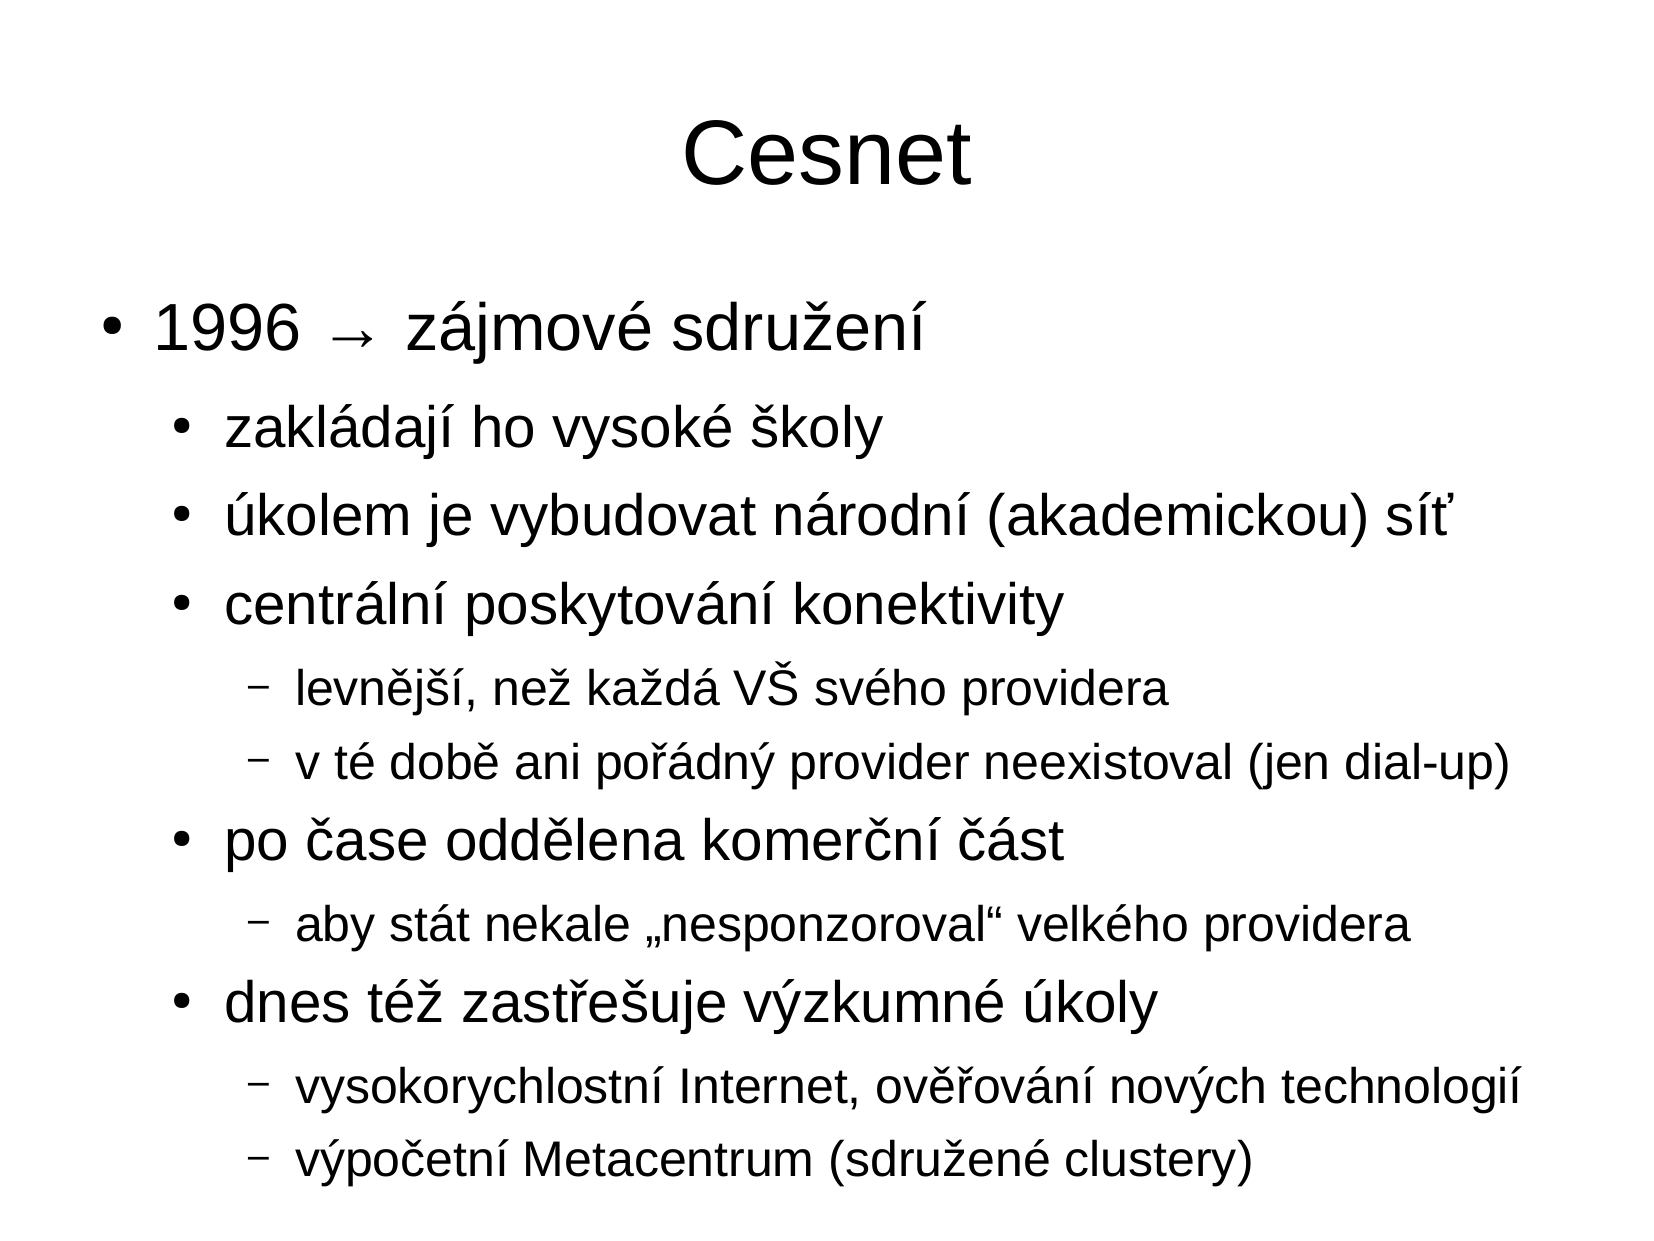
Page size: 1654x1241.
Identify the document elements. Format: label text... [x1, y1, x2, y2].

list 1996 → zájmové sdružení zakládají ho vysoké školy úkolem je vybudovat národní (akademickou) síť centrální poskytování konektivity levnější, než každá VŠ svého providera v té době ani pořádný provider neexistoval (jen dial-up) po čase oddělena komerční část aby stát nekale „nesponzoroval“ velkého providera dnes též zastřešuje výzkumné úkoly vysokorychlostní Internet, ověřování nových technologií výpočetní Metacentrum (sdružené clustery) [82, 290, 1571, 1188]
title Cesnet [82, 56, 1571, 250]
